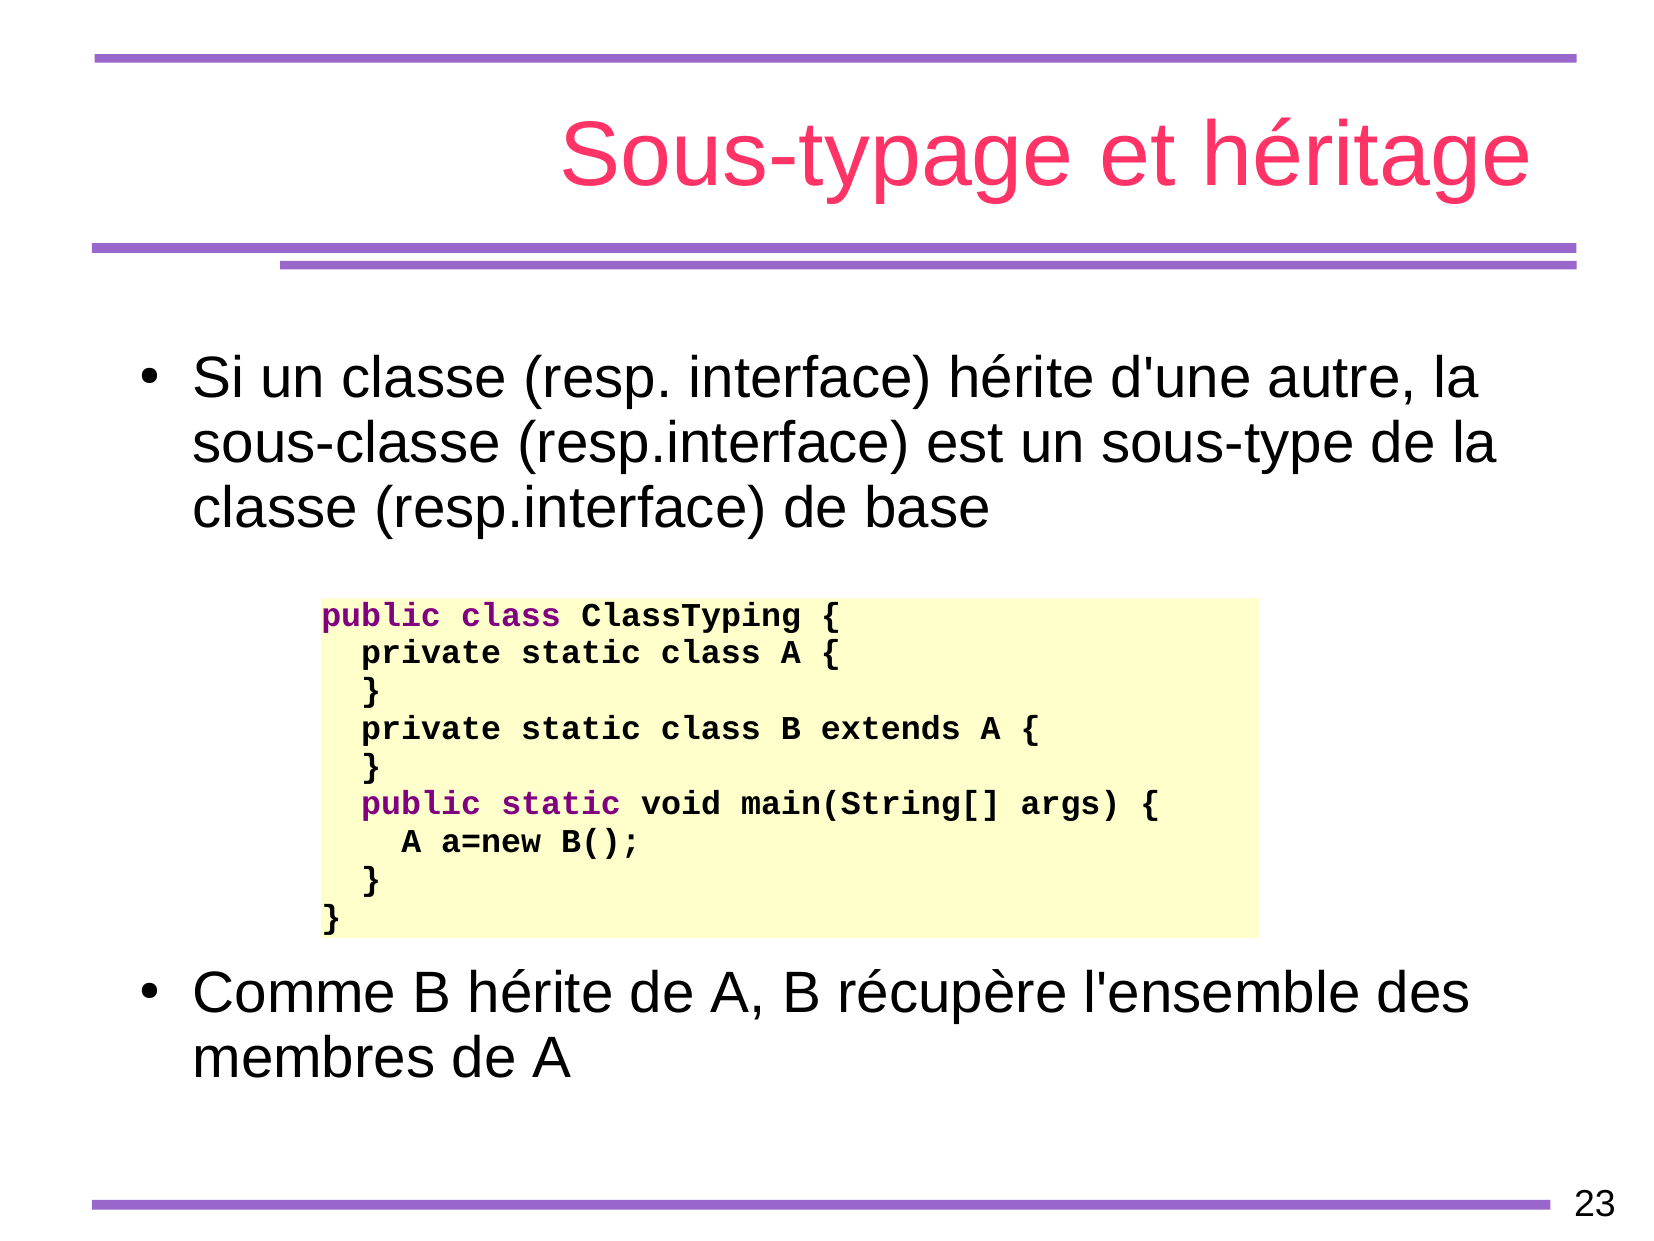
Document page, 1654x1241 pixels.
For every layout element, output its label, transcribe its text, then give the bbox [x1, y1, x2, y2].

list Si un classe (resp. interface) hérite d'une autre, la sous-classe (resp.interface) est un sous-type de la classe (resp.interface) de base Comme B hérite de A, B récupère l'ensemble des membres de A [121, 344, 1534, 1141]
title Sous-typage et héritage [121, 49, 1534, 257]
text_box public class ClassTyping { private static class A { } private static class B extends A { } public static void main(String[] args) { A a=new B(); } } [321, 598, 1260, 939]
